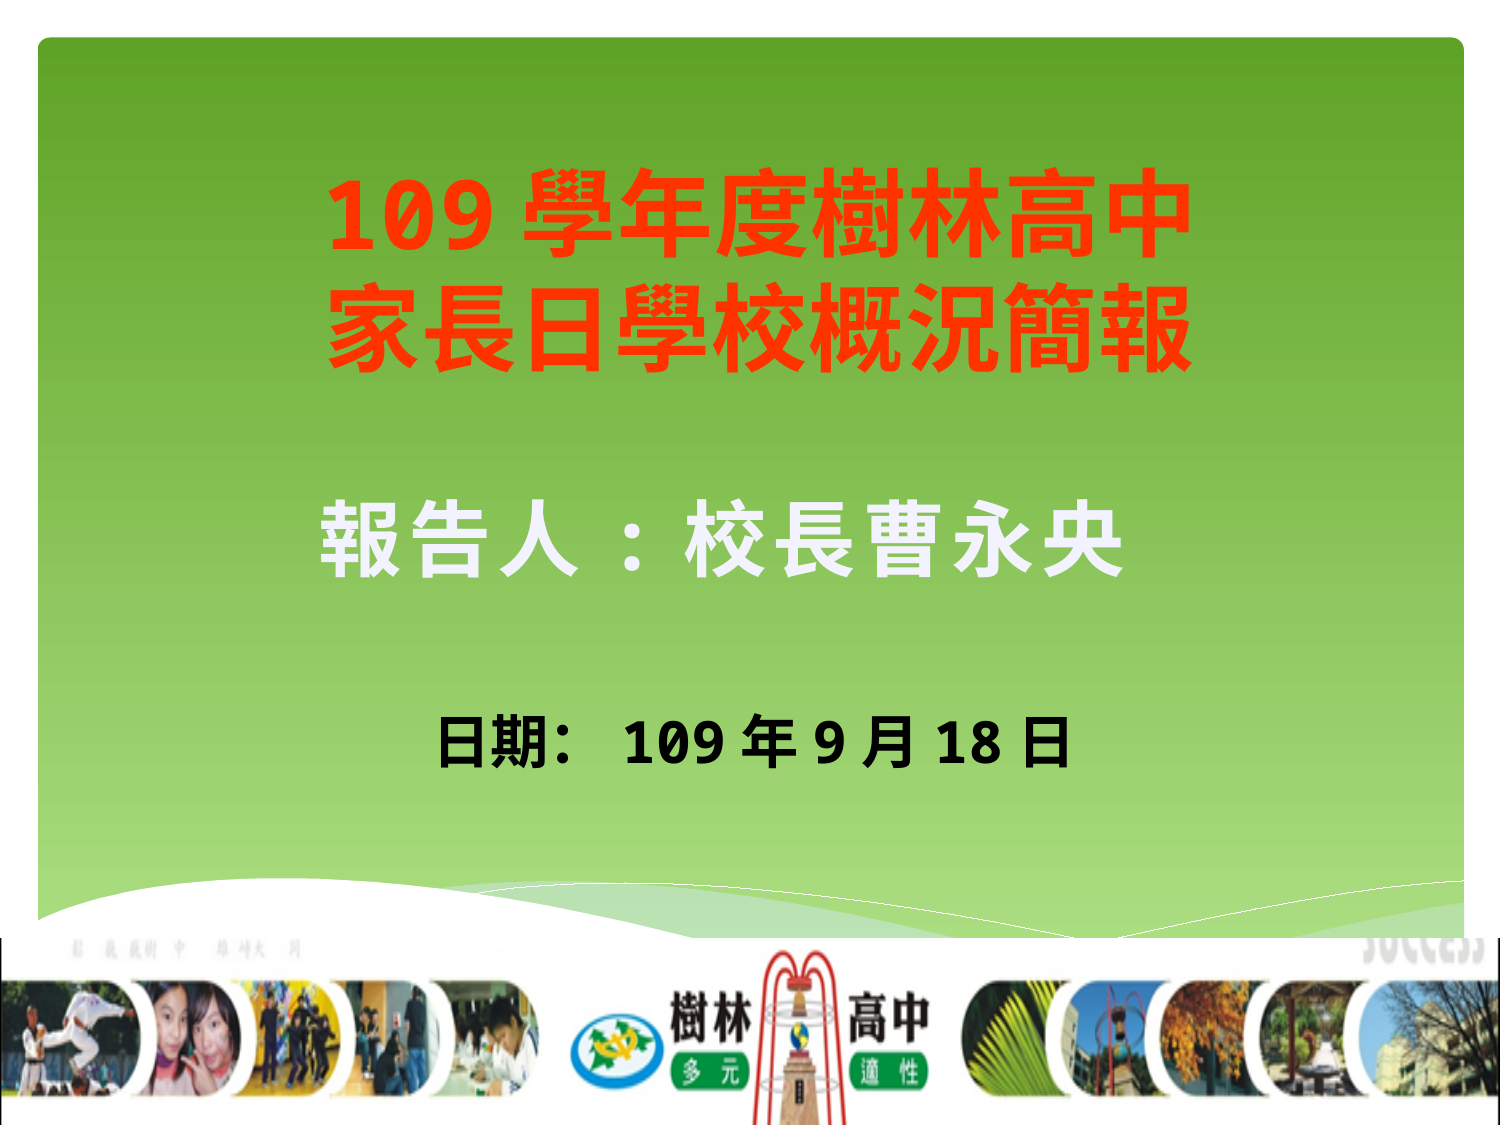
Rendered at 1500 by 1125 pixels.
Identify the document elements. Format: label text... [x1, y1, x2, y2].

text_box 日期：109年9月18日 [417, 697, 1091, 783]
picture [0, 938, 1500, 1125]
text_box 報告人:校長曹永央 [304, 480, 1140, 595]
text_box 109學年度樹林高中 家長日學校概況簡報 [82, 146, 1438, 392]
